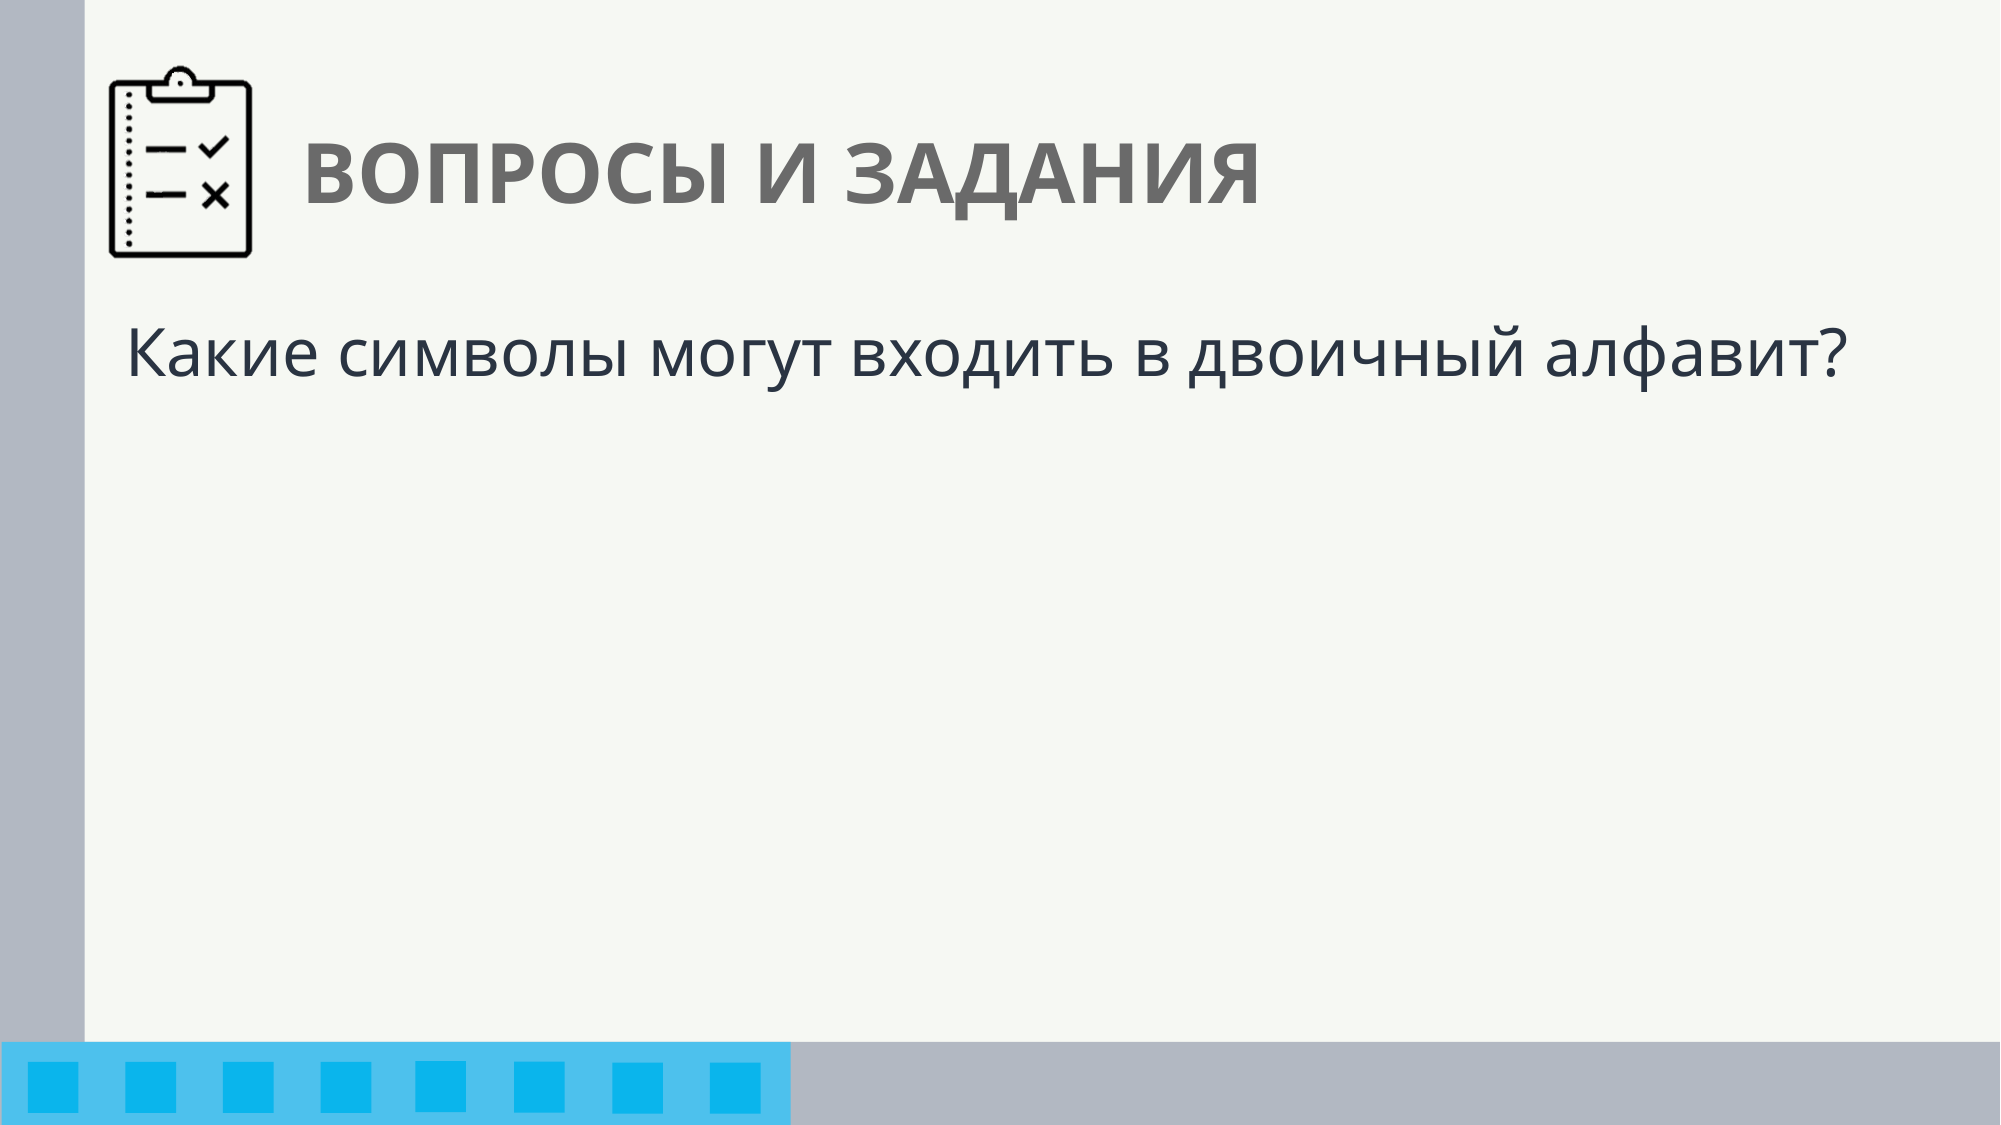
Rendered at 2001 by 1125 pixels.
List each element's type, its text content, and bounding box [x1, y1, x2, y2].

picture [85, 54, 286, 286]
title ВОПРОСЫ И ЗАДАНИЯ [285, 67, 1892, 286]
list Какие символы могут входить в двоичный алфавит? [110, 311, 1892, 742]
